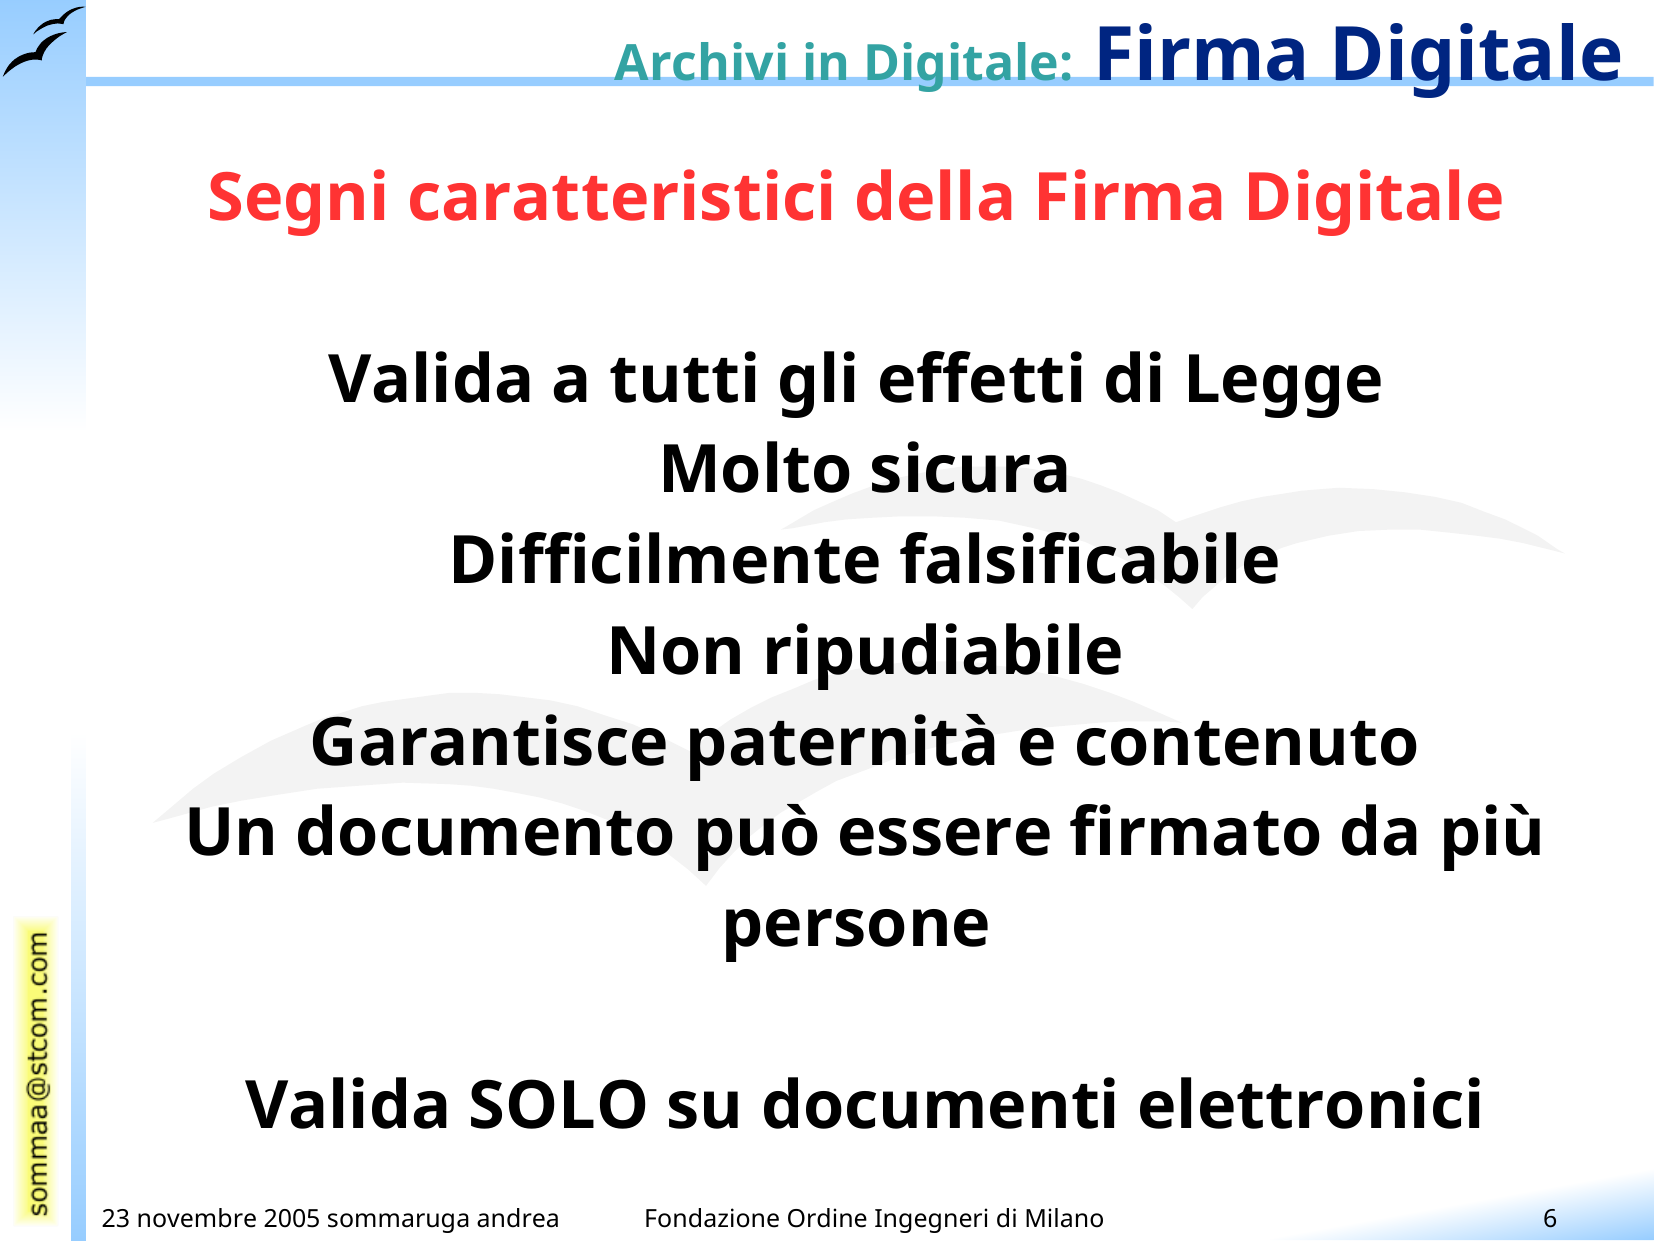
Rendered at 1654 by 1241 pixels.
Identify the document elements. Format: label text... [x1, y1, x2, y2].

subtitle Segni caratteristici della Firma Digitale Valida a tutti gli effetti di Legge Molto sicura Difficilmente falsificabile Non ripudiabile Garantisce paternità e contenuto Un documento può essere firmato da più persone Valida SOLO su documenti elettronici [85, 134, 1628, 1163]
title Archivi in Digitale: Firma Digitale [85, 0, 1654, 104]
picture [12, 915, 60, 1228]
